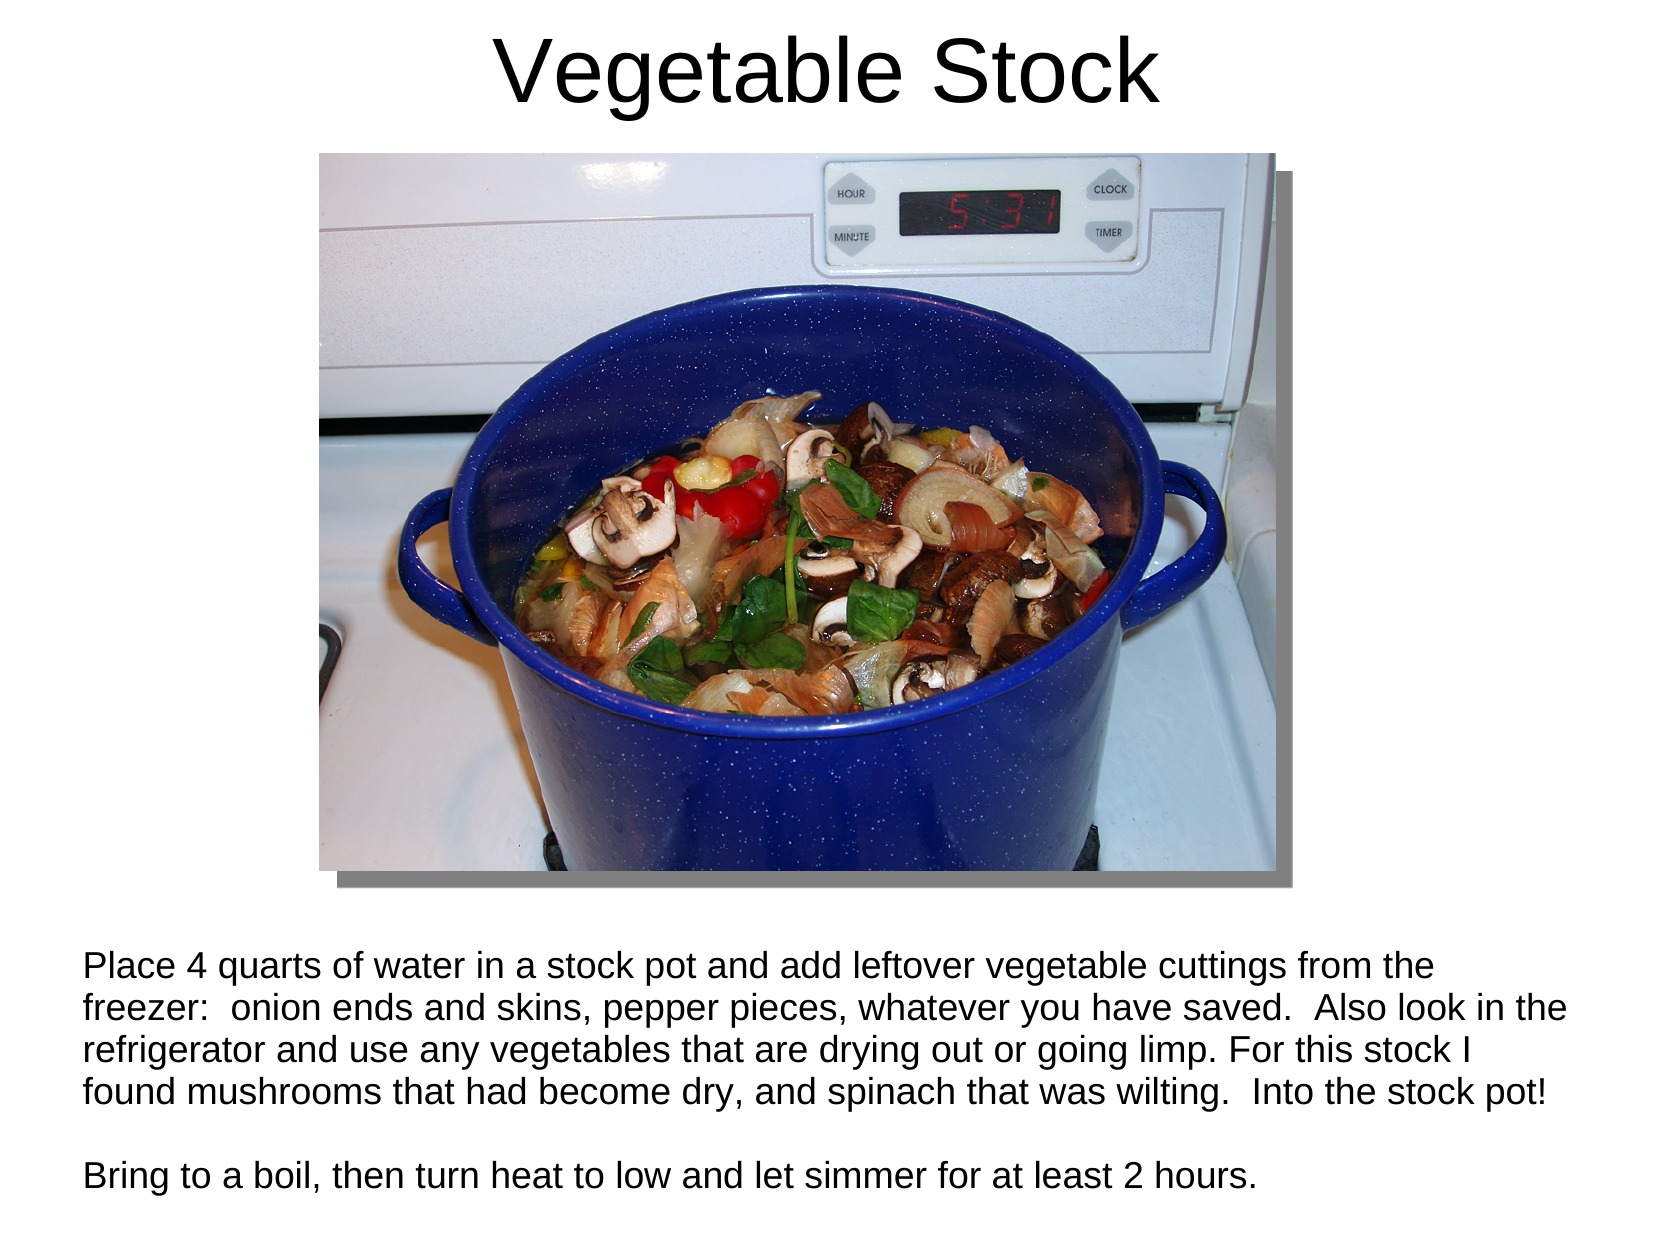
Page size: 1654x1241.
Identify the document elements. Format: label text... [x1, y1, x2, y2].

title Vegetable Stock [82, 19, 1571, 123]
picture [319, 153, 1276, 871]
subtitle Place 4 quarts of water in a stock pot and add leftover vegetable cuttings from the freezer: onion ends and skins, pepper pieces, whatever you have saved. Also look in the refrigerator and use any vegetables that are drying out or going limp. For this stock I found mushrooms that had become dry, and spinach that was wilting. Into the stock pot! Bring to a boil, then turn heat to low and let simmer for at least 2 hours. [82, 937, 1571, 1205]
